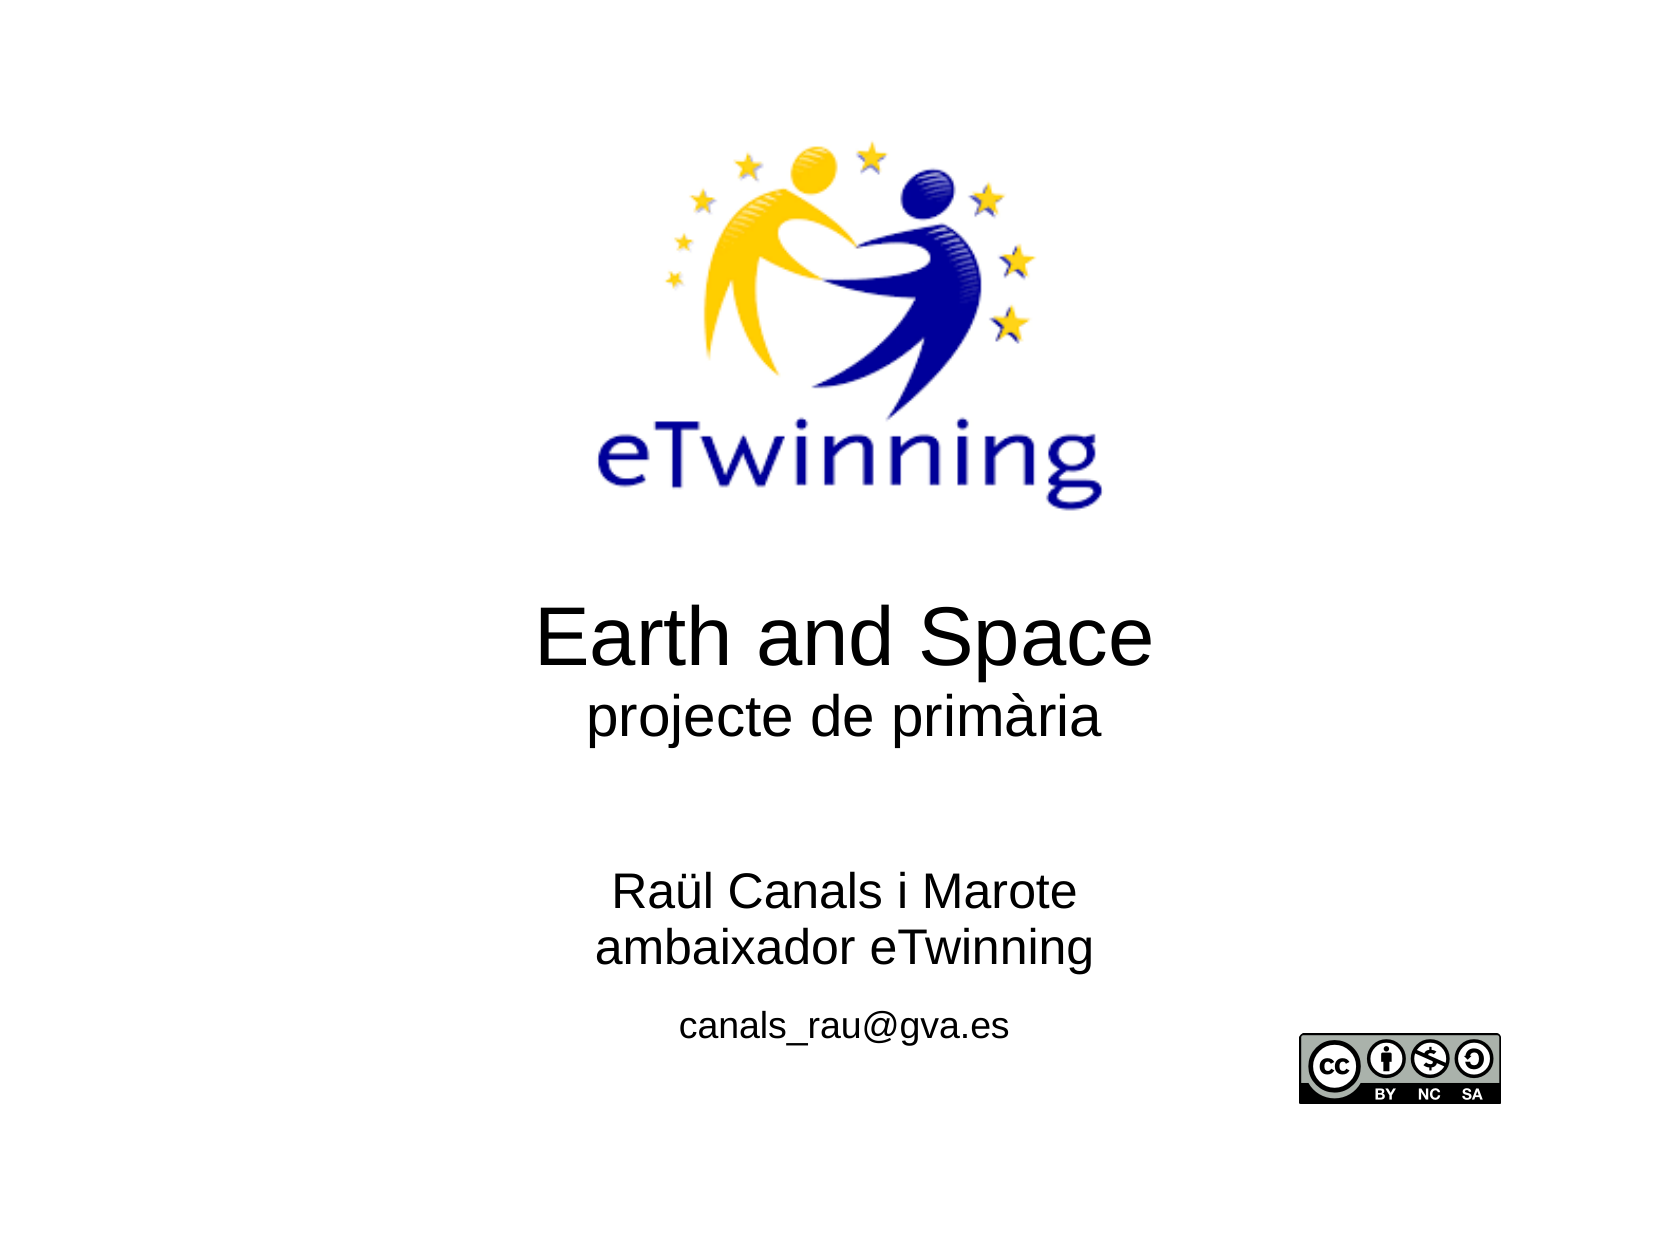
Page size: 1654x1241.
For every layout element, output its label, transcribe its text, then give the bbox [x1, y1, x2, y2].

list Earth and Space projecte de primària Raül Canals i Marote ambaixador eTwinning canals_rau@gva.es [165, 590, 1524, 1134]
picture [578, 120, 1123, 532]
picture [1299, 1033, 1501, 1104]
